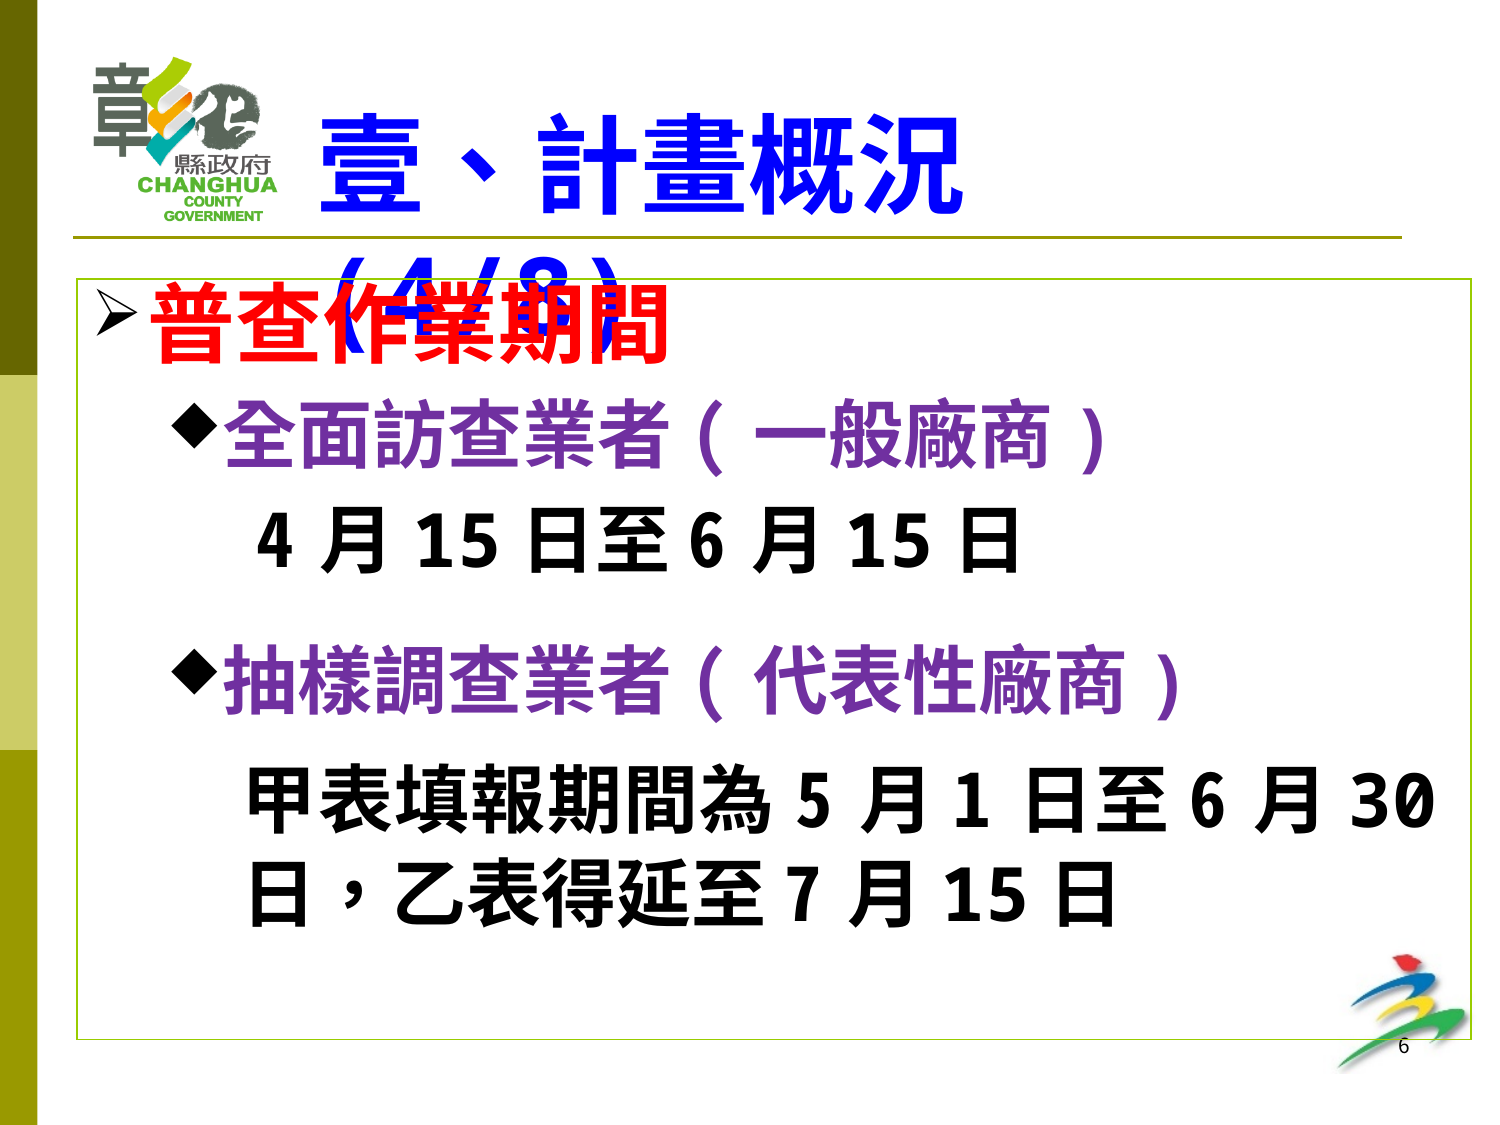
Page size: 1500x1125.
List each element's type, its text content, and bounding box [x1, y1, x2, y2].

title 壹、計畫概況(4/8) [301, 90, 1235, 224]
picture [1426, 934, 1477, 1074]
picture [57, 42, 313, 235]
text_box <編號> [1074, 1040, 1426, 1101]
list 普查作業期間 全面訪查業者(一般廠商) 4月15日至6月15日 抽樣調查業者(代表性廠商) 甲表填報期間為5月1日至6月30日，乙表得延至7月15日 [76, 278, 1471, 1040]
